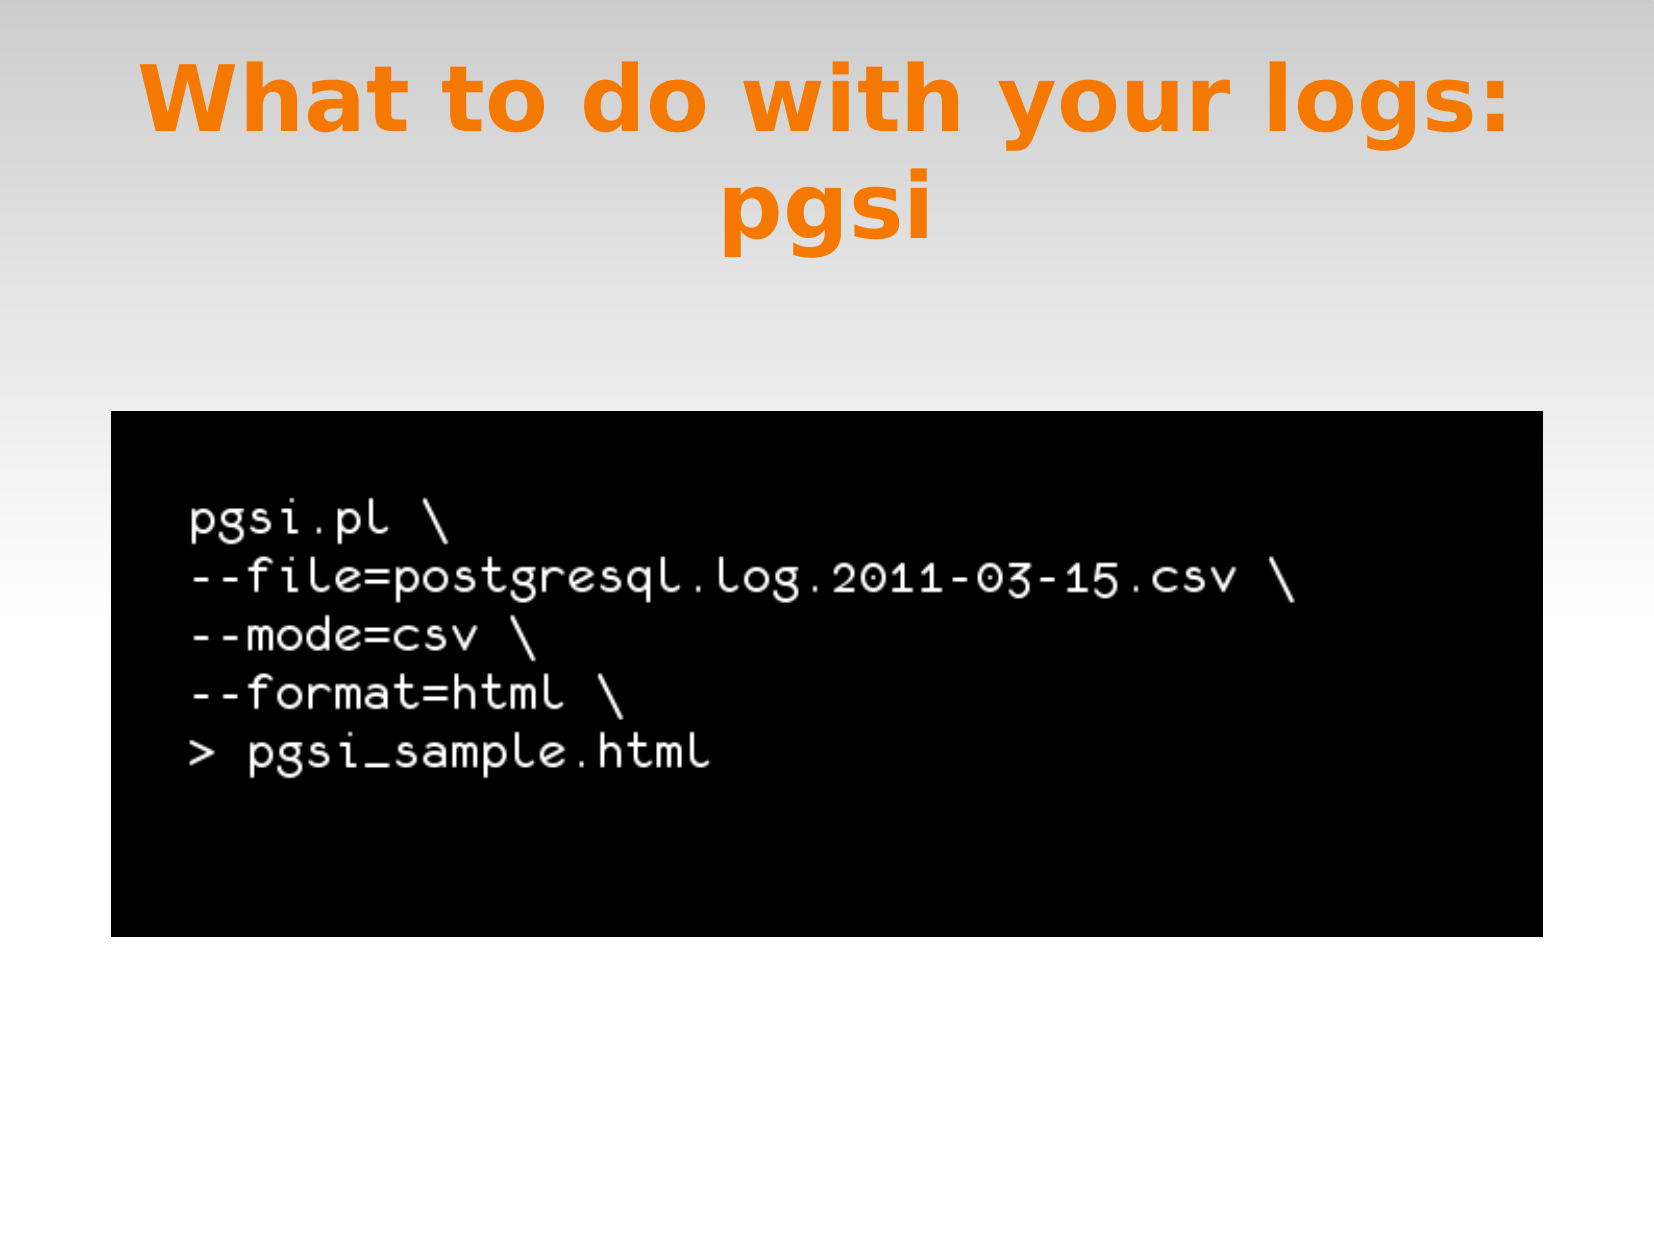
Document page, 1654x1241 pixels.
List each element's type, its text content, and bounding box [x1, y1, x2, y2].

picture [111, 411, 1543, 937]
title What to do with your logs: pgsi [82, 45, 1571, 261]
